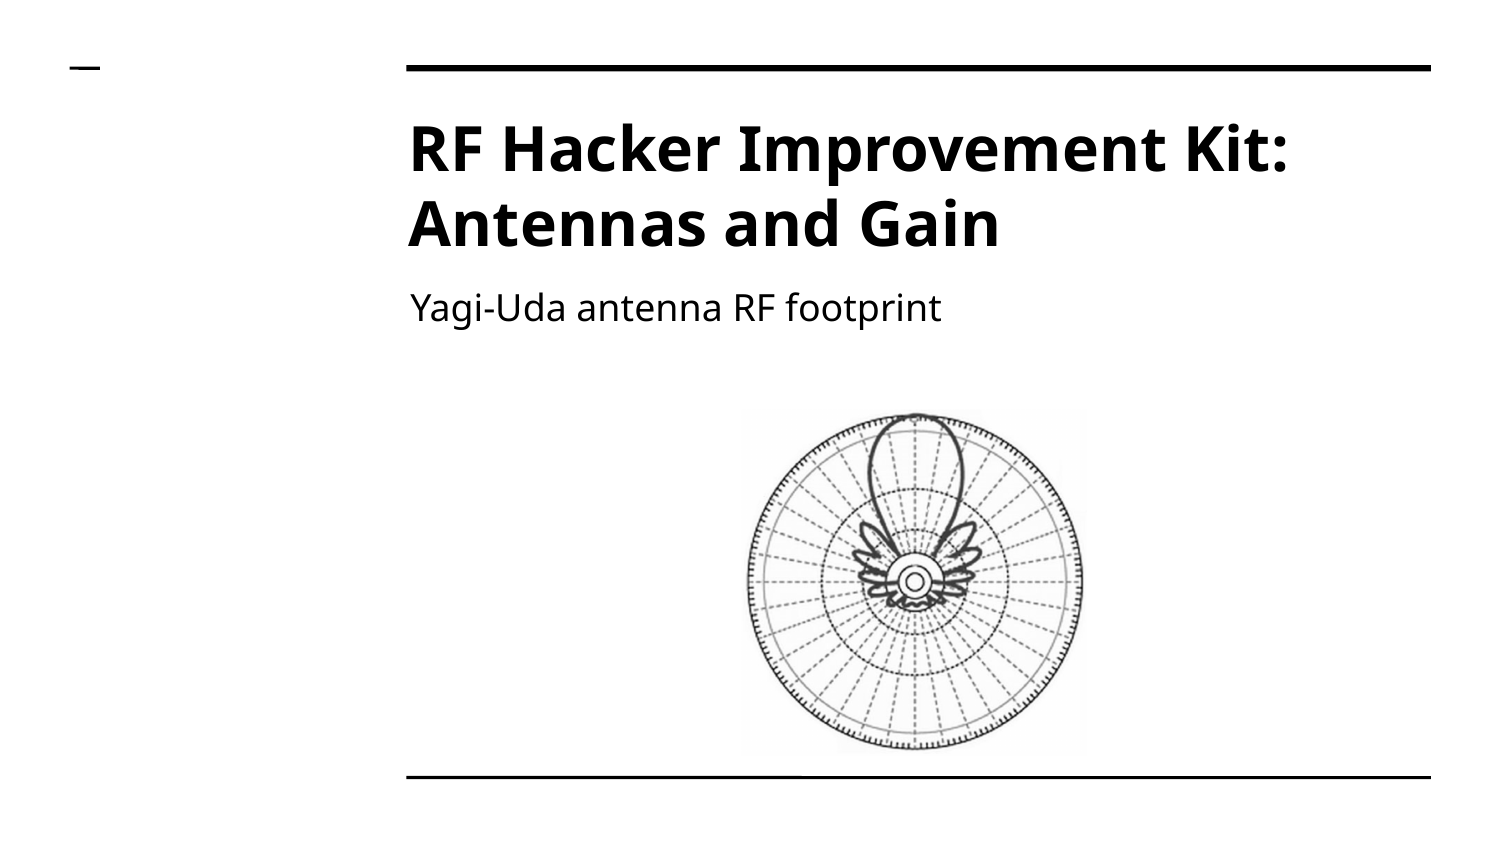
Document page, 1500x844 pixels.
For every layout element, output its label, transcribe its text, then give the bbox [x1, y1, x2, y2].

picture [741, 409, 1087, 757]
title RF Hacker Improvement Kit: Antennas and Gain [393, 94, 1431, 199]
list Yagi-Uda antenna RF footprint [395, 261, 1433, 755]
